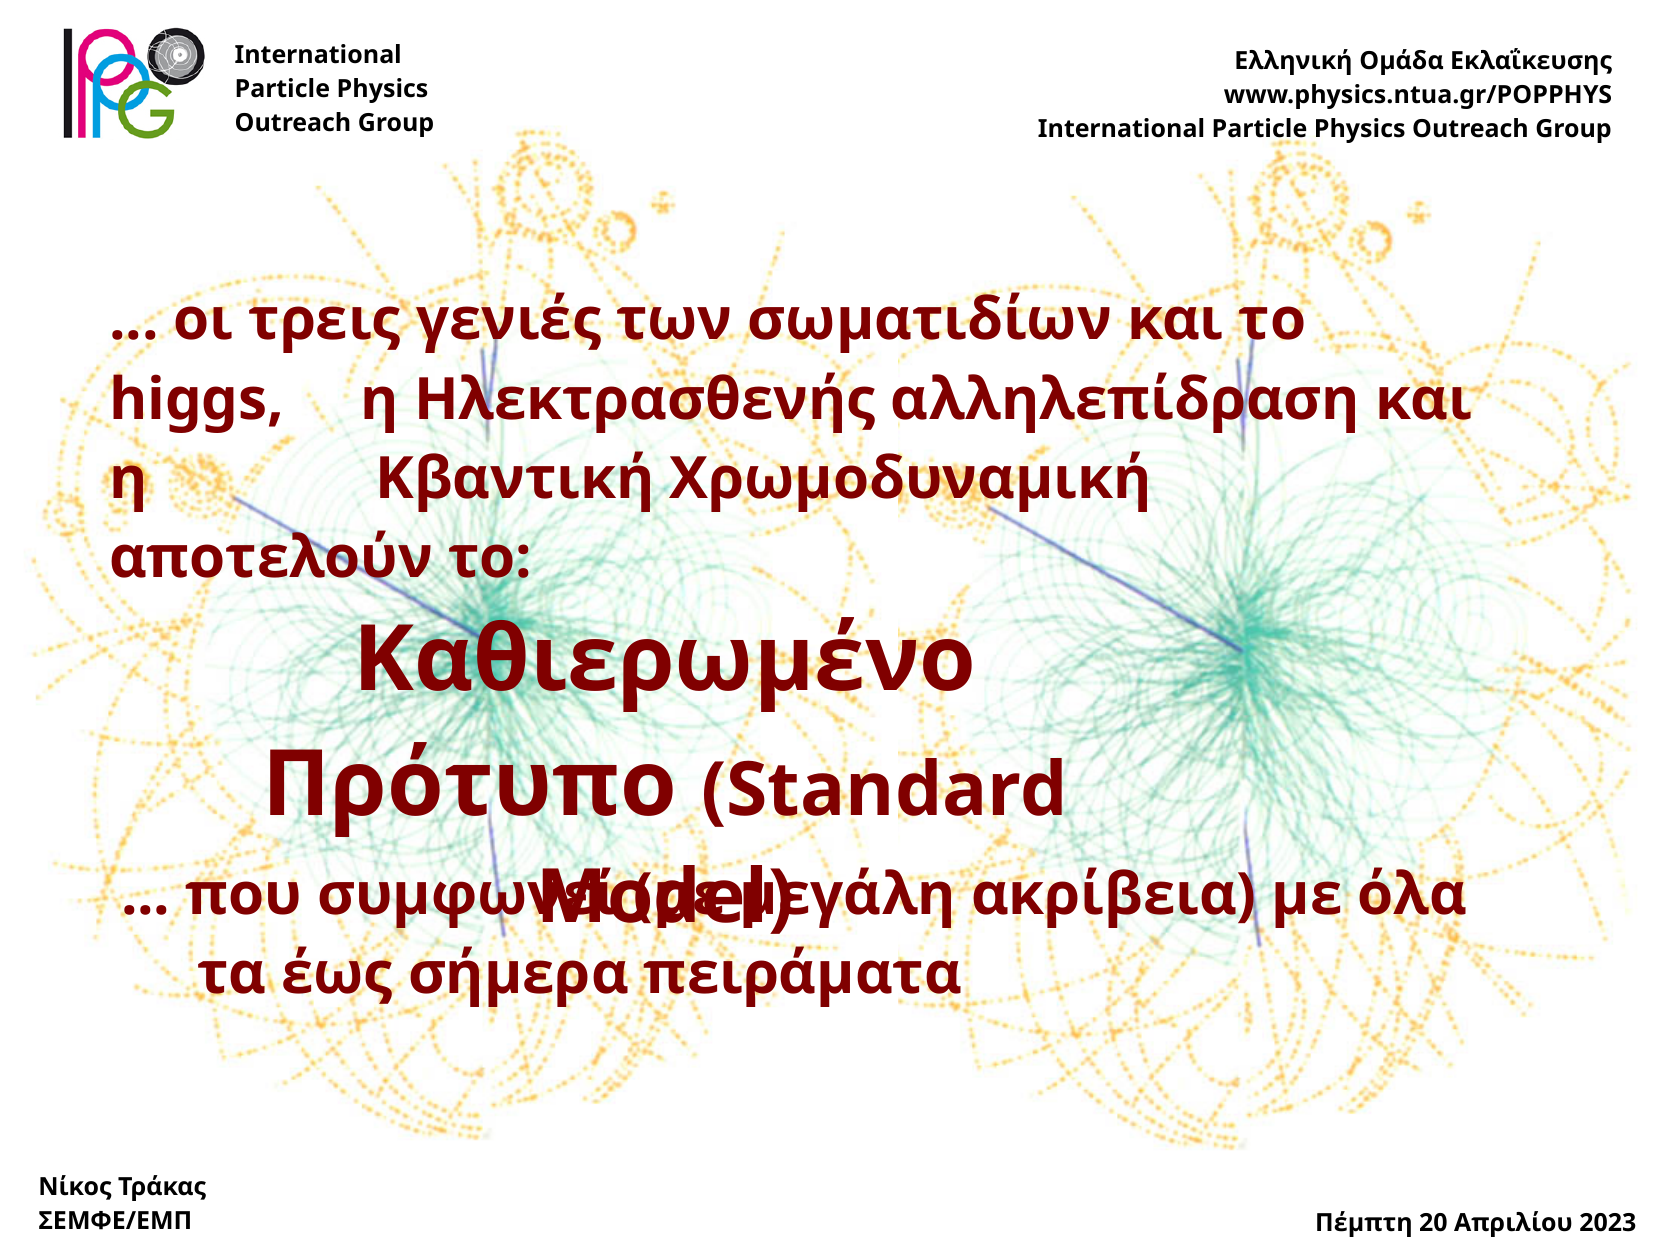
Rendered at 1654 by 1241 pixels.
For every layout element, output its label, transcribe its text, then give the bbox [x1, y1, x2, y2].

text_box ... οι τρεις γενιές των σωματιδίων και το higgs, η Ηλεκτρασθενής αλληλεπίδραση και η Κβαντική Χρωμοδυναμική αποτελούν το: [94, 270, 1489, 497]
text_box ... που συμφωνεί (με μεγάλη ακρίβεια) με όλα τα έως σήμερα πειράματα [106, 844, 1501, 1004]
picture [0, 5, 1654, 1241]
text_box Καθιερωμένο Πρότυπο (Standard Model) [248, 584, 1335, 801]
